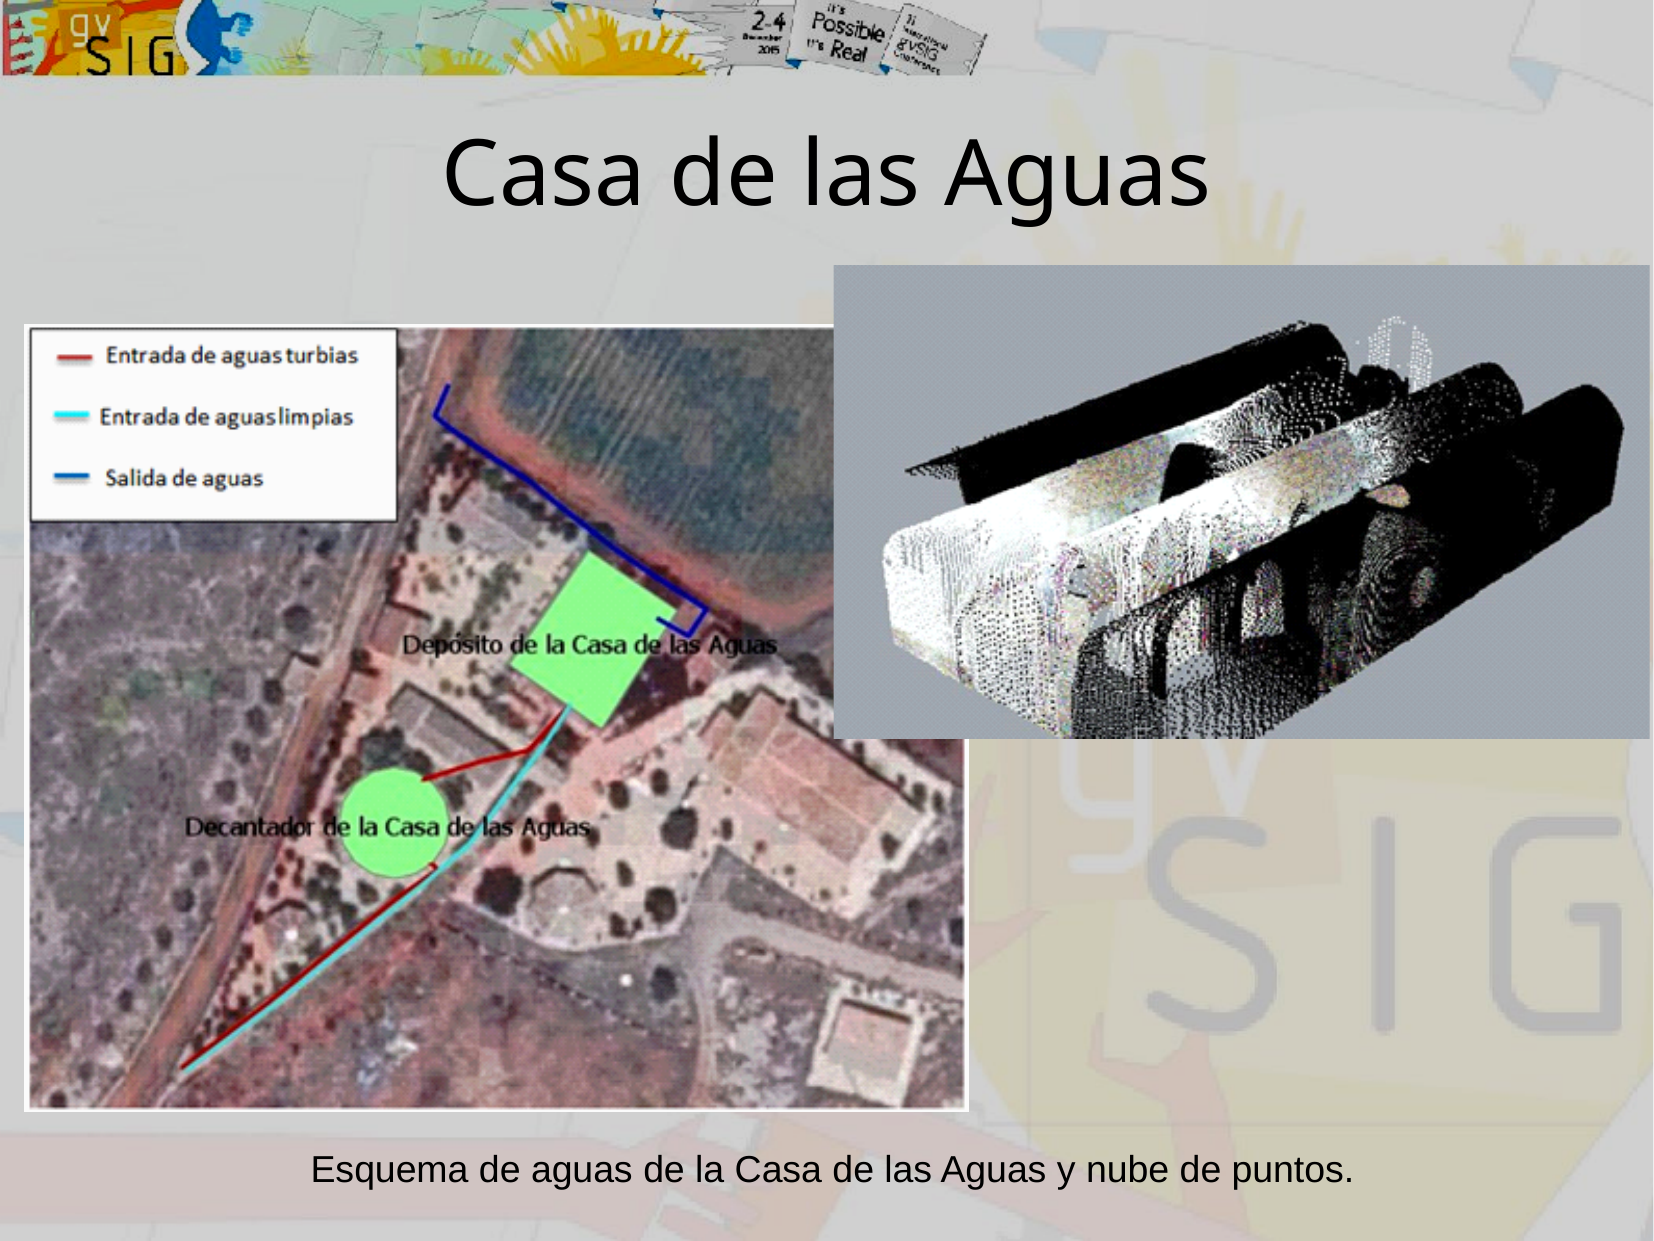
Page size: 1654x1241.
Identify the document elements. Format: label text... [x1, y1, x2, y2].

picture [0, 0, 1654, 1241]
title Casa de las Aguas [82, 104, 1571, 324]
